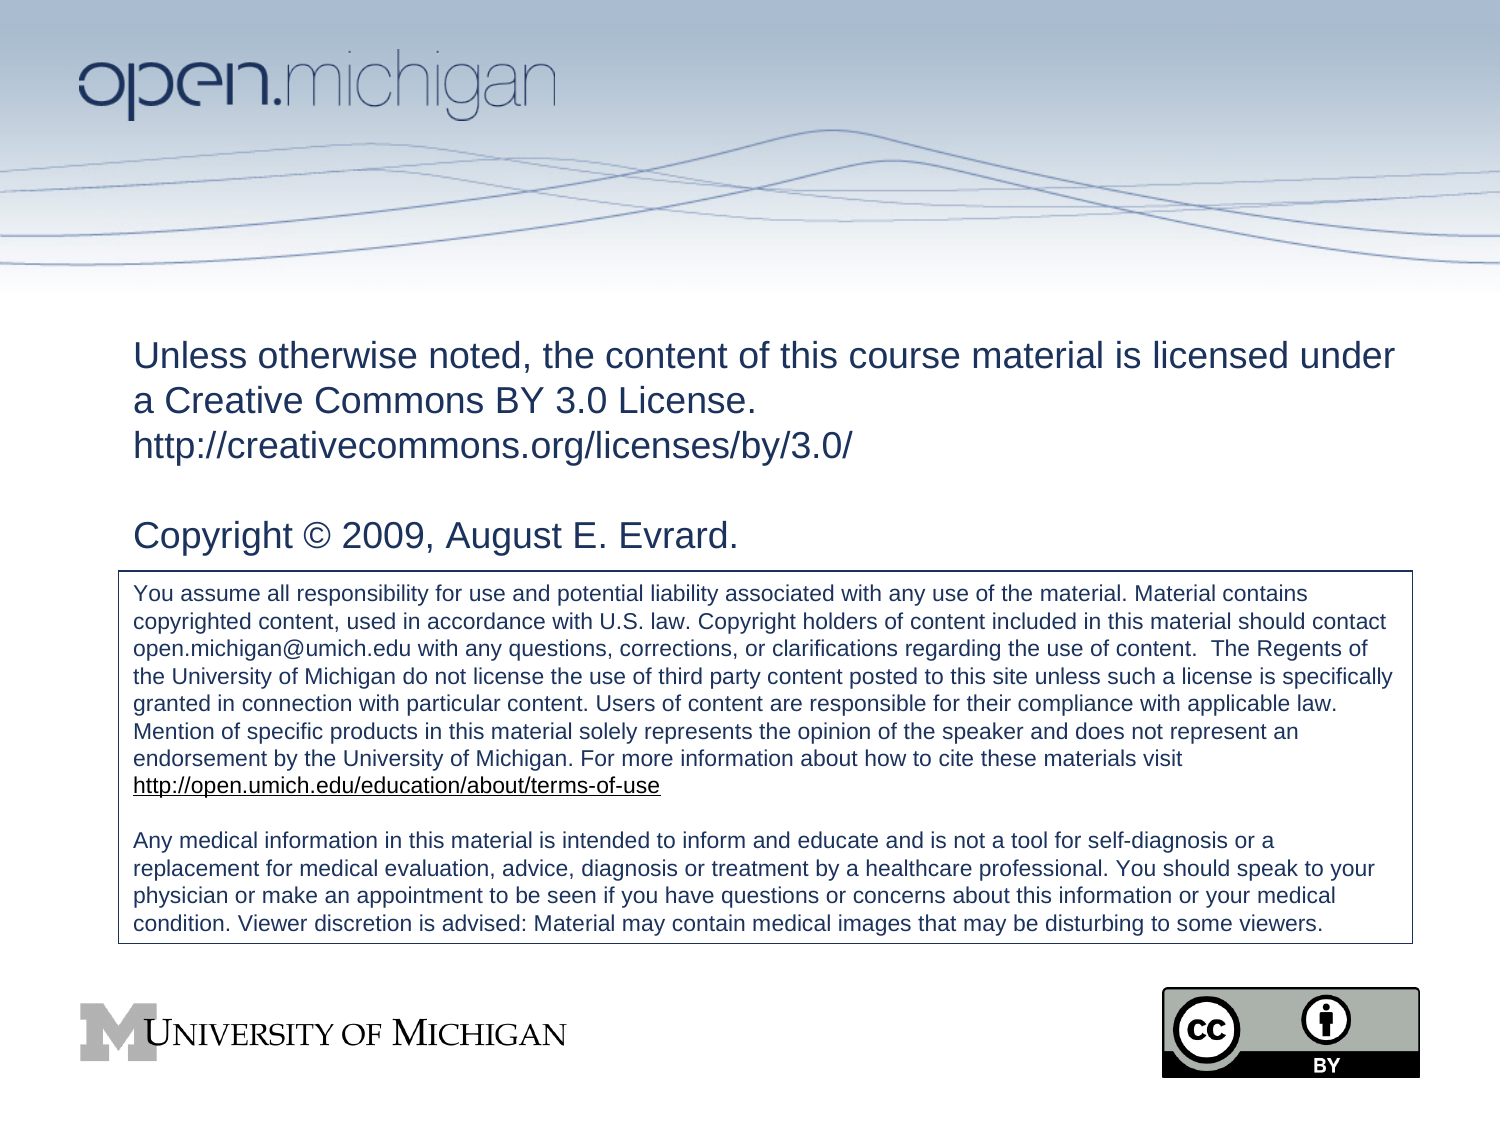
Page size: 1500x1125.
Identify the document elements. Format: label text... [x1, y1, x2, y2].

picture [1162, 987, 1420, 1078]
picture [79, 1002, 567, 1062]
text_box Unless otherwise noted, the content of this course material is licensed under a Creative Commons BY 3.0 License. http://creativecommons.org/licenses/by/3.0/ Copyright © 2009, August E. Evrard. [118, 323, 1413, 565]
text_box You assume all responsibility for use and potential liability associated with any use of the material. Material contains copyrighted content, used in accordance with U.S. law. Copyright holders of content included in this material should contact open.michigan@umich.edu with any questions, corrections, or clarifications regarding the use of content. The Regents of the University of Michigan do not license the use of third party content posted to this site unless such a license is specifically granted in connection with particular content. Users of content are responsible for their compliance with applicable law. Mention of specific products in this material solely represents the opinion of the speaker and does not represent an endorsement by the University of Michigan. For more information about how to cite these materials visit http://open.umich.edu/education/about/terms-of-use Any medical information in this material is intended to inform and educate and is not a tool for self-diagnosis or a replacement for medical evaluation, advice, diagnosis or treatment by a healthcare professional. You should speak to your physician or make an appointment to be seen if you have questions or concerns about this information or your medical condition. Viewer discretion is advised: Material may contain medical images that may be disturbing to some viewers. [118, 571, 1413, 944]
picture [0, 0, 1500, 293]
